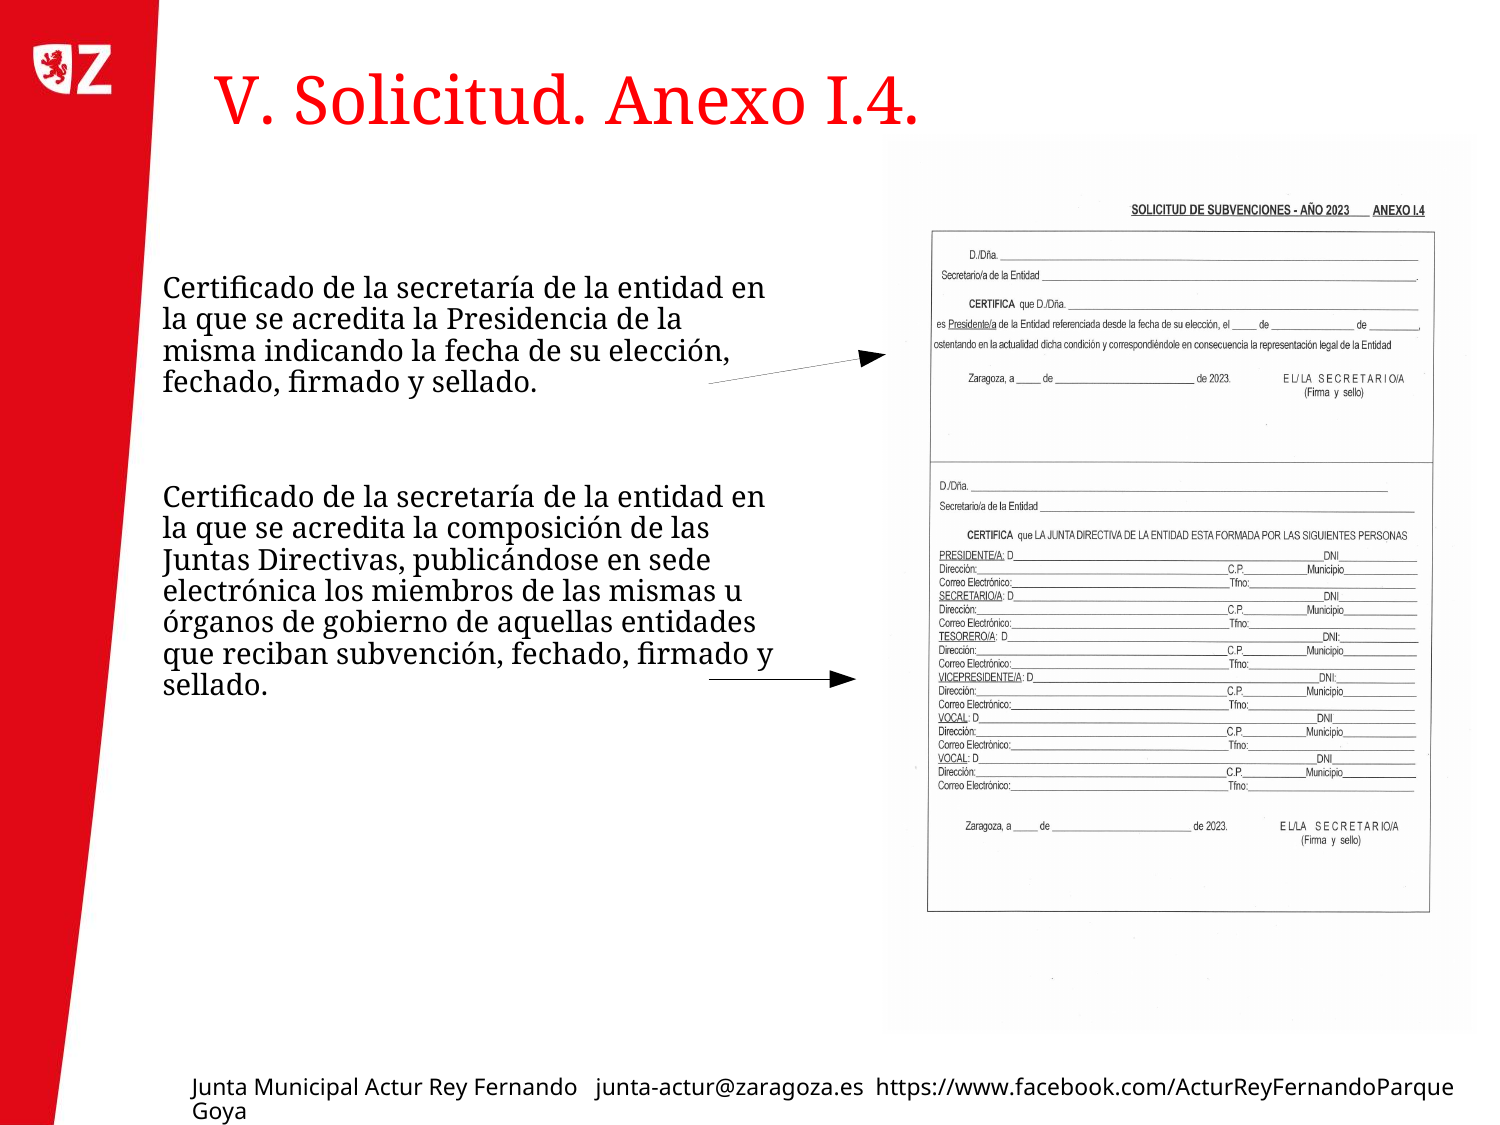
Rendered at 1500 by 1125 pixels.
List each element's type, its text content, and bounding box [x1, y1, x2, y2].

picture [0, 0, 160, 1125]
text_box V. Solicitud. Anexo I.4. [199, 49, 1413, 146]
picture [882, 134, 1477, 1034]
text_box Certificado de la secretaría de la entidad en la que se acredita la Presidencia de la misma indicando la fecha de su elección, fechado, firmado y sellado. Certificado de la secretaría de la entidad en la que se acredita la composición de las Juntas Directivas, publicándose en sede electrónica los miembros de las mismas u órganos de gobierno de aquellas entidades que reciban subvención, fechado, firmado y sellado. [147, 265, 798, 886]
